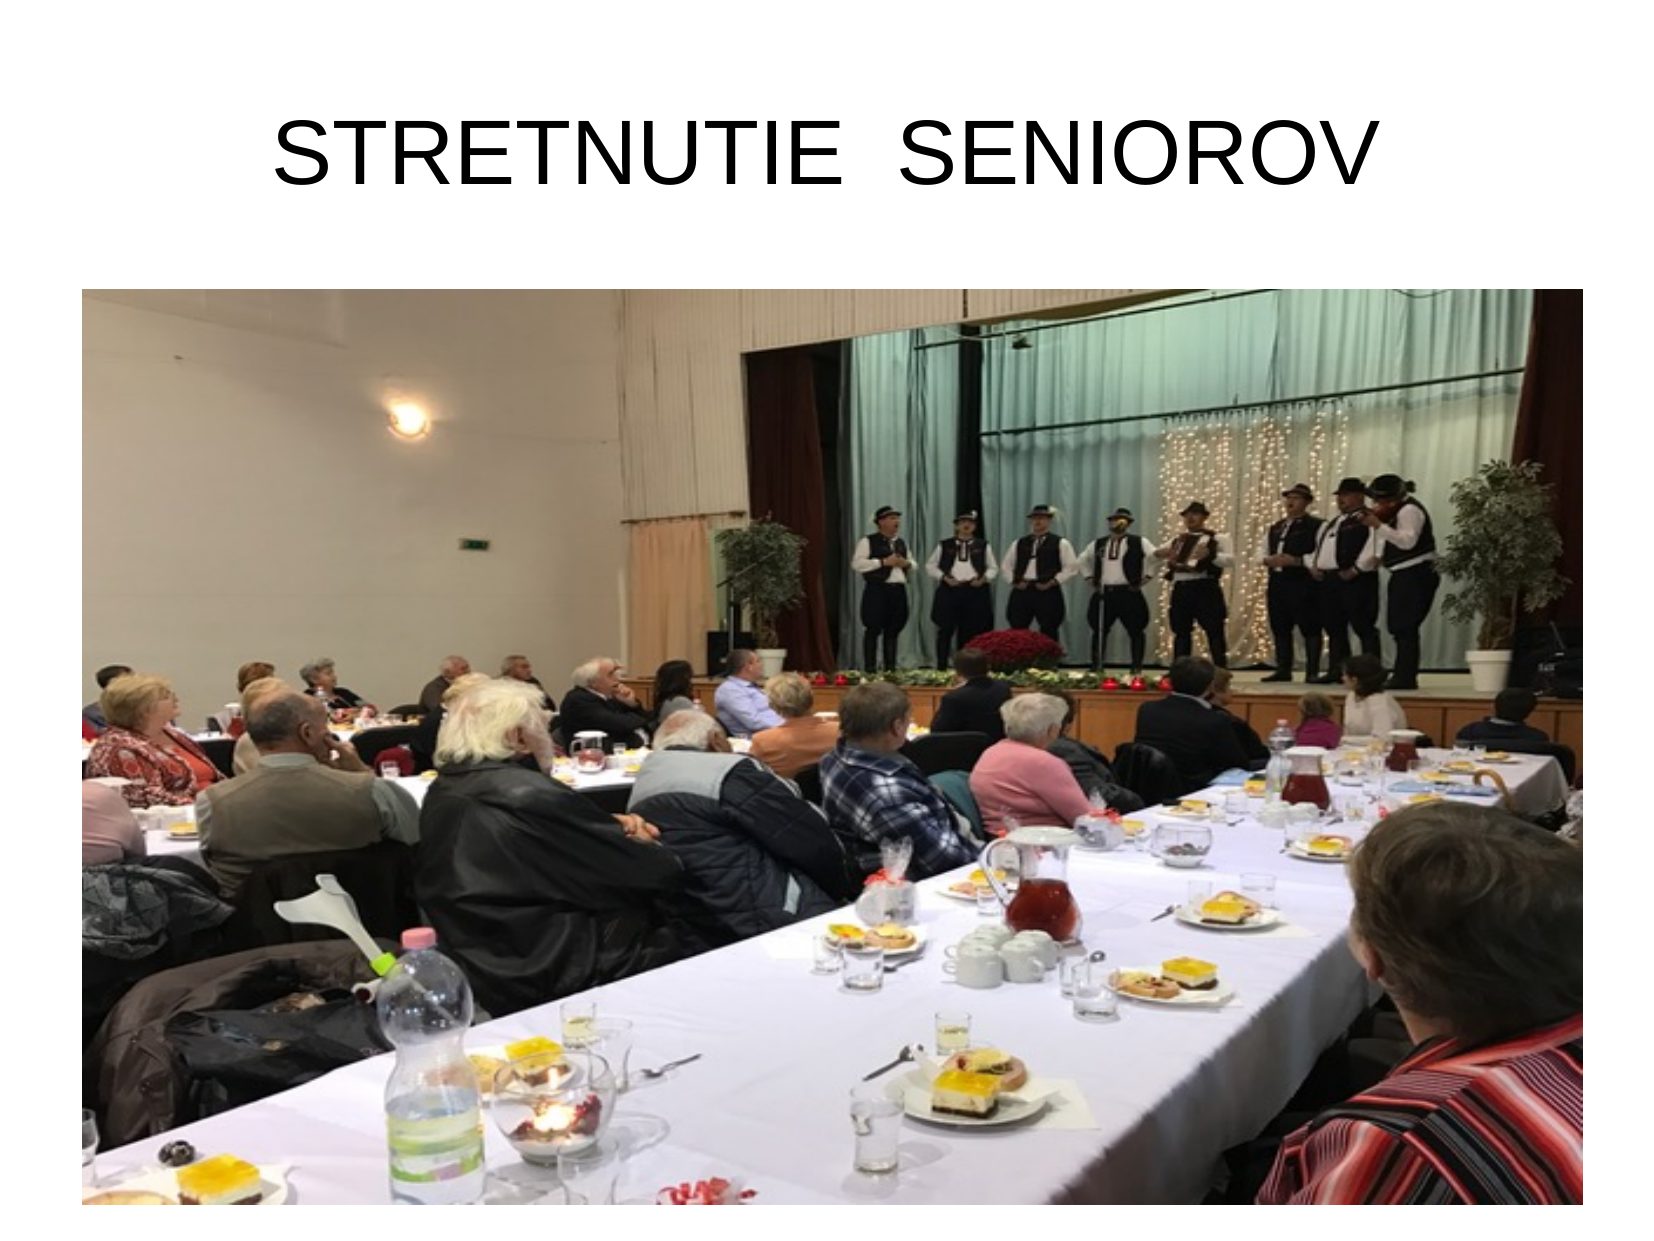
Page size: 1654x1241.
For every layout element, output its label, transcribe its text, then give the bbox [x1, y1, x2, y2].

picture [82, 289, 1583, 1205]
title STRETNUTIE SENIOROV [82, 49, 1571, 257]
